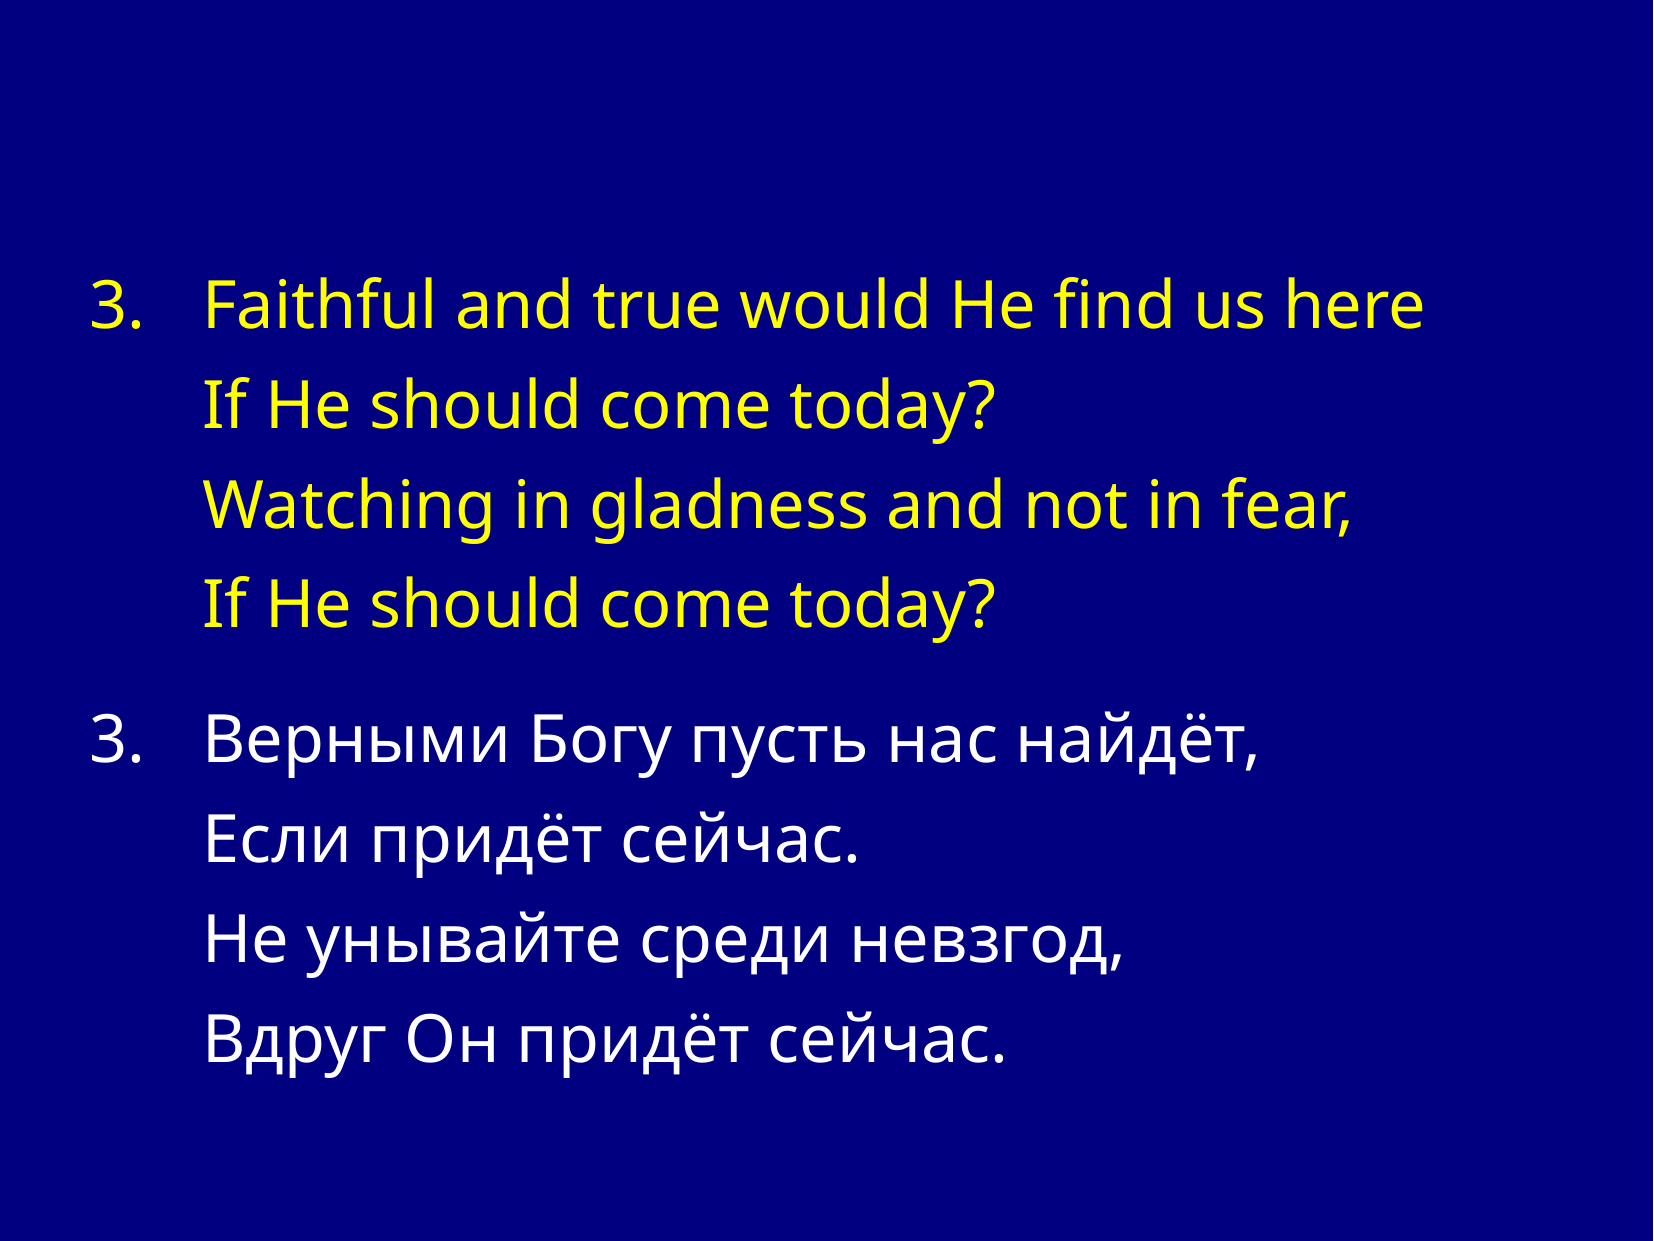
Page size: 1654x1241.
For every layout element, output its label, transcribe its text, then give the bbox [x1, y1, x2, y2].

text_box 3. Faithful and true would He find us here If He should come today? Watching in gladness and not in fear, If He should come today? [75, 150, 1576, 638]
text_box 3. Верными Богу пусть нас найдёт, Если придёт сейчас. Не унывайте среди невзгод, Вдруг Он придёт сейчас. [75, 675, 1576, 1163]
